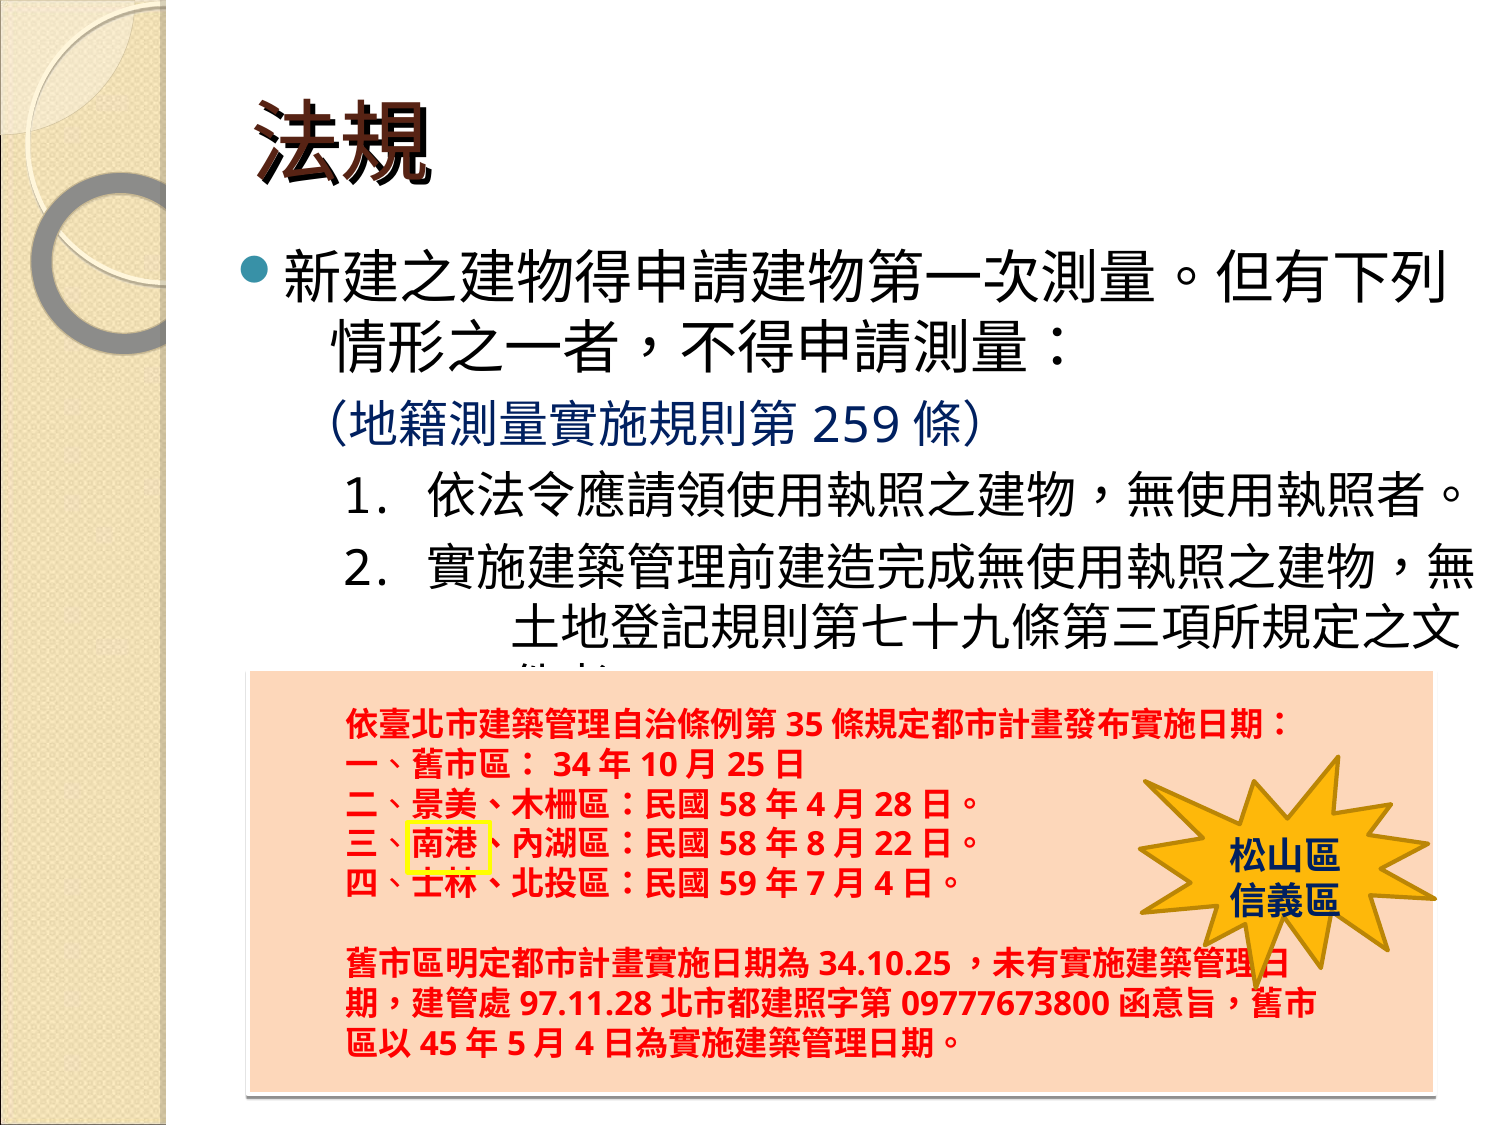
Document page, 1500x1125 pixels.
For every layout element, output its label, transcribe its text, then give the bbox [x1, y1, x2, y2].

text_box 依臺北市建築管理自治條例第35條規定都市計畫發布實施日期： 一、舊市區：34年10月25日 二、景美、木柵區：民國58年4月28日。 三、南港、內湖區：民國58年8月22日。 四、士林、北投區：民國59年7月4日。 舊市區明定都市計畫實施日期為34.10.25，未有實施建築管理日期，建管處97.11.28北市都建照字第09777673800函意旨，舊市區以45年5月4日為實施建築管理日期。 [330, 695, 1359, 1074]
text_box [248, 669, 1435, 1094]
list 新建之建物得申請建物第一次測量。但有下列情形之一者，不得申請測量： （地籍測量實施規則第259條） 依法令應請領使用執照之建物，無使用執照者。 實施建築管理前建造完成無使用執照之建物，無土地登記規則第七十九條第三項所規定之文件者。 [194, 232, 1500, 1026]
title 法規 [235, 45, 1466, 232]
text_box 松山區信義區 [1139, 756, 1436, 989]
